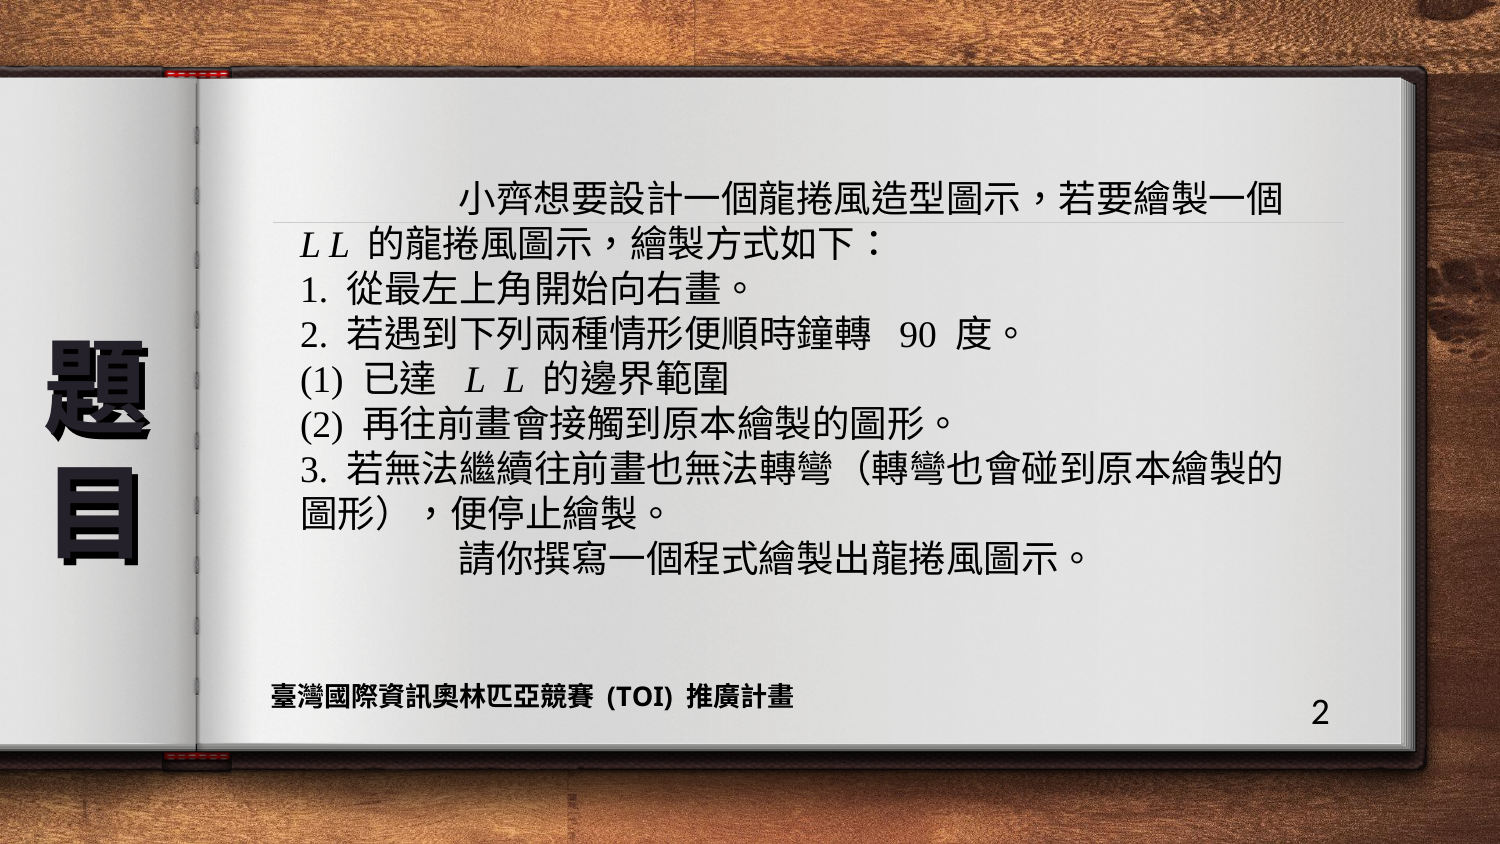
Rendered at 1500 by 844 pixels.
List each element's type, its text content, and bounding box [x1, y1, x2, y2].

title 題 目 [28, 306, 210, 552]
text_box [1295, 672, 1386, 737]
text_box 小齊想要設計一個龍捲風造型圖示，若要繪製一個 L L 的龍捲風圖示，繪製方式如下： 1. 從最左上角開始向右畫。 2. 若遇到下列兩種情形便順時鐘轉 90 度。 (1) 已達 L L 的邊界範圍 (2) 再往前畫會接觸到原本繪製的圖形。 3. 若無法繼續往前畫也無法轉彎（轉彎也會碰到原本繪製的圖形），便停止繪製。 請你撰寫一個程式繪製出龍捲風圖示。 [285, 123, 1319, 588]
